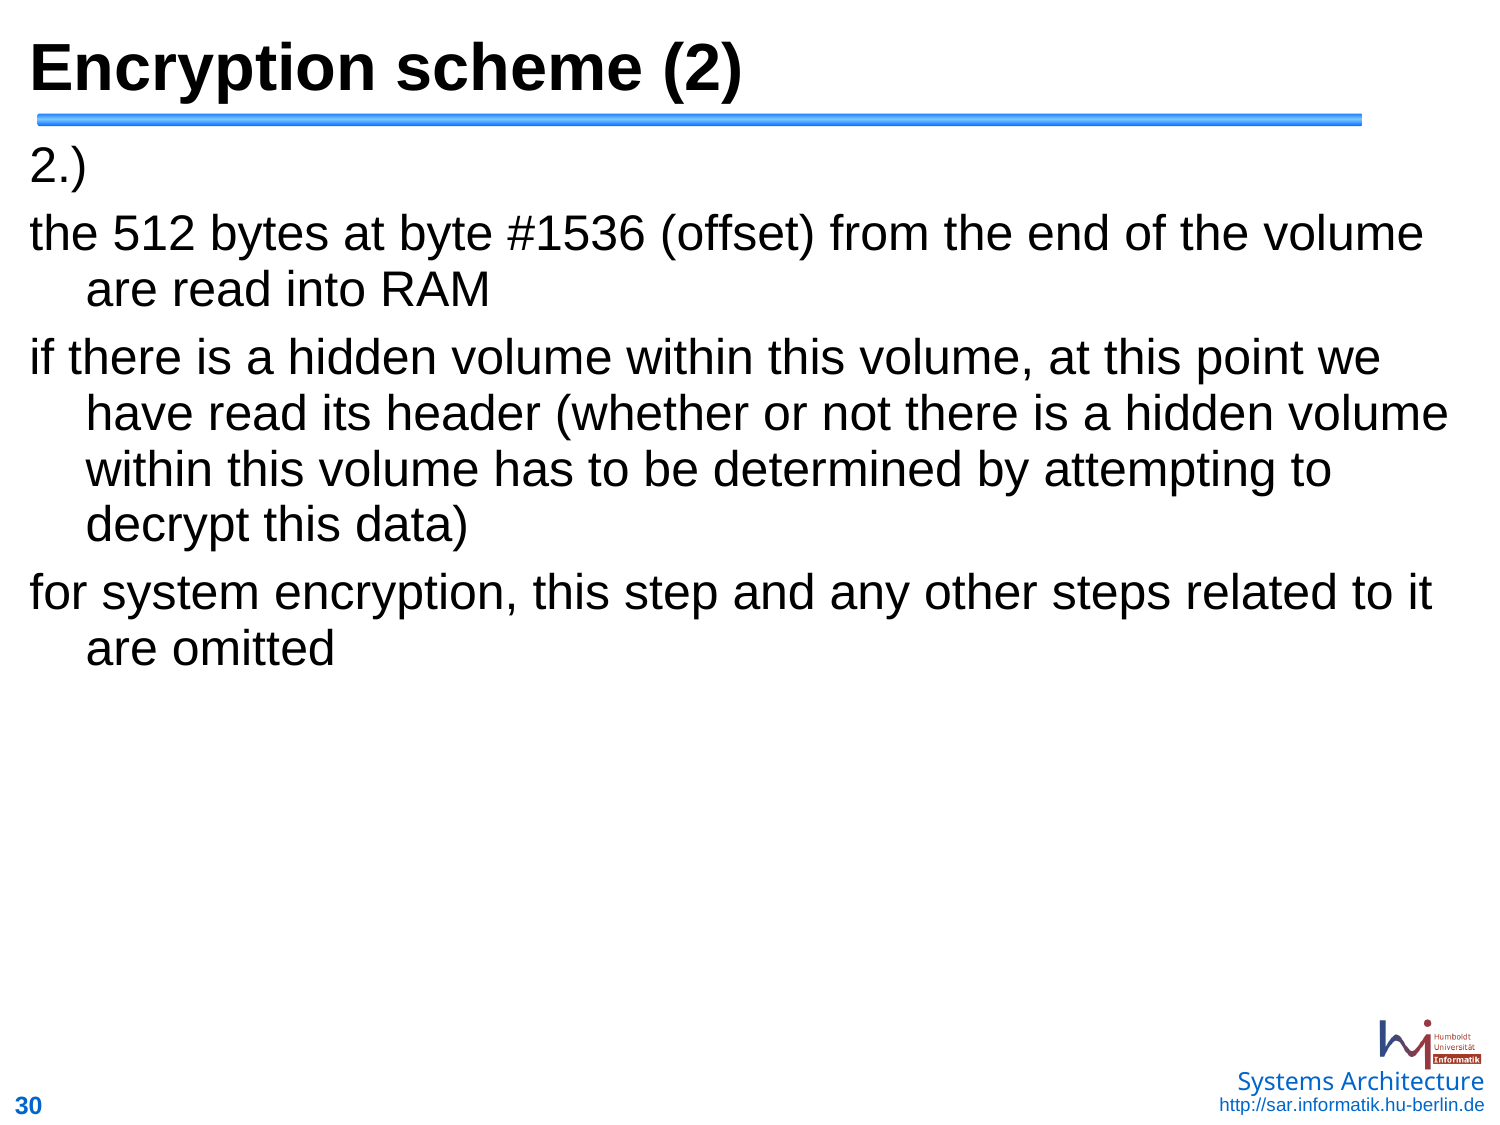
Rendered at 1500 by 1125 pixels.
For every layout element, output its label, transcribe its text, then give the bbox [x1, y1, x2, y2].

title Encryption scheme (2) [29, 26, 1500, 108]
list 2.) the 512 bytes at byte #1536 (offset) from the end of the volume are read into RAM if there is a hidden volume within this volume, at this point we have read its header (whether or not there is a hidden volume within this volume has to be determined by attempting to decrypt this data) for system encryption, this step and any other steps related to it are omitted [29, 137, 1500, 1044]
picture [1376, 1044, 1483, 1071]
